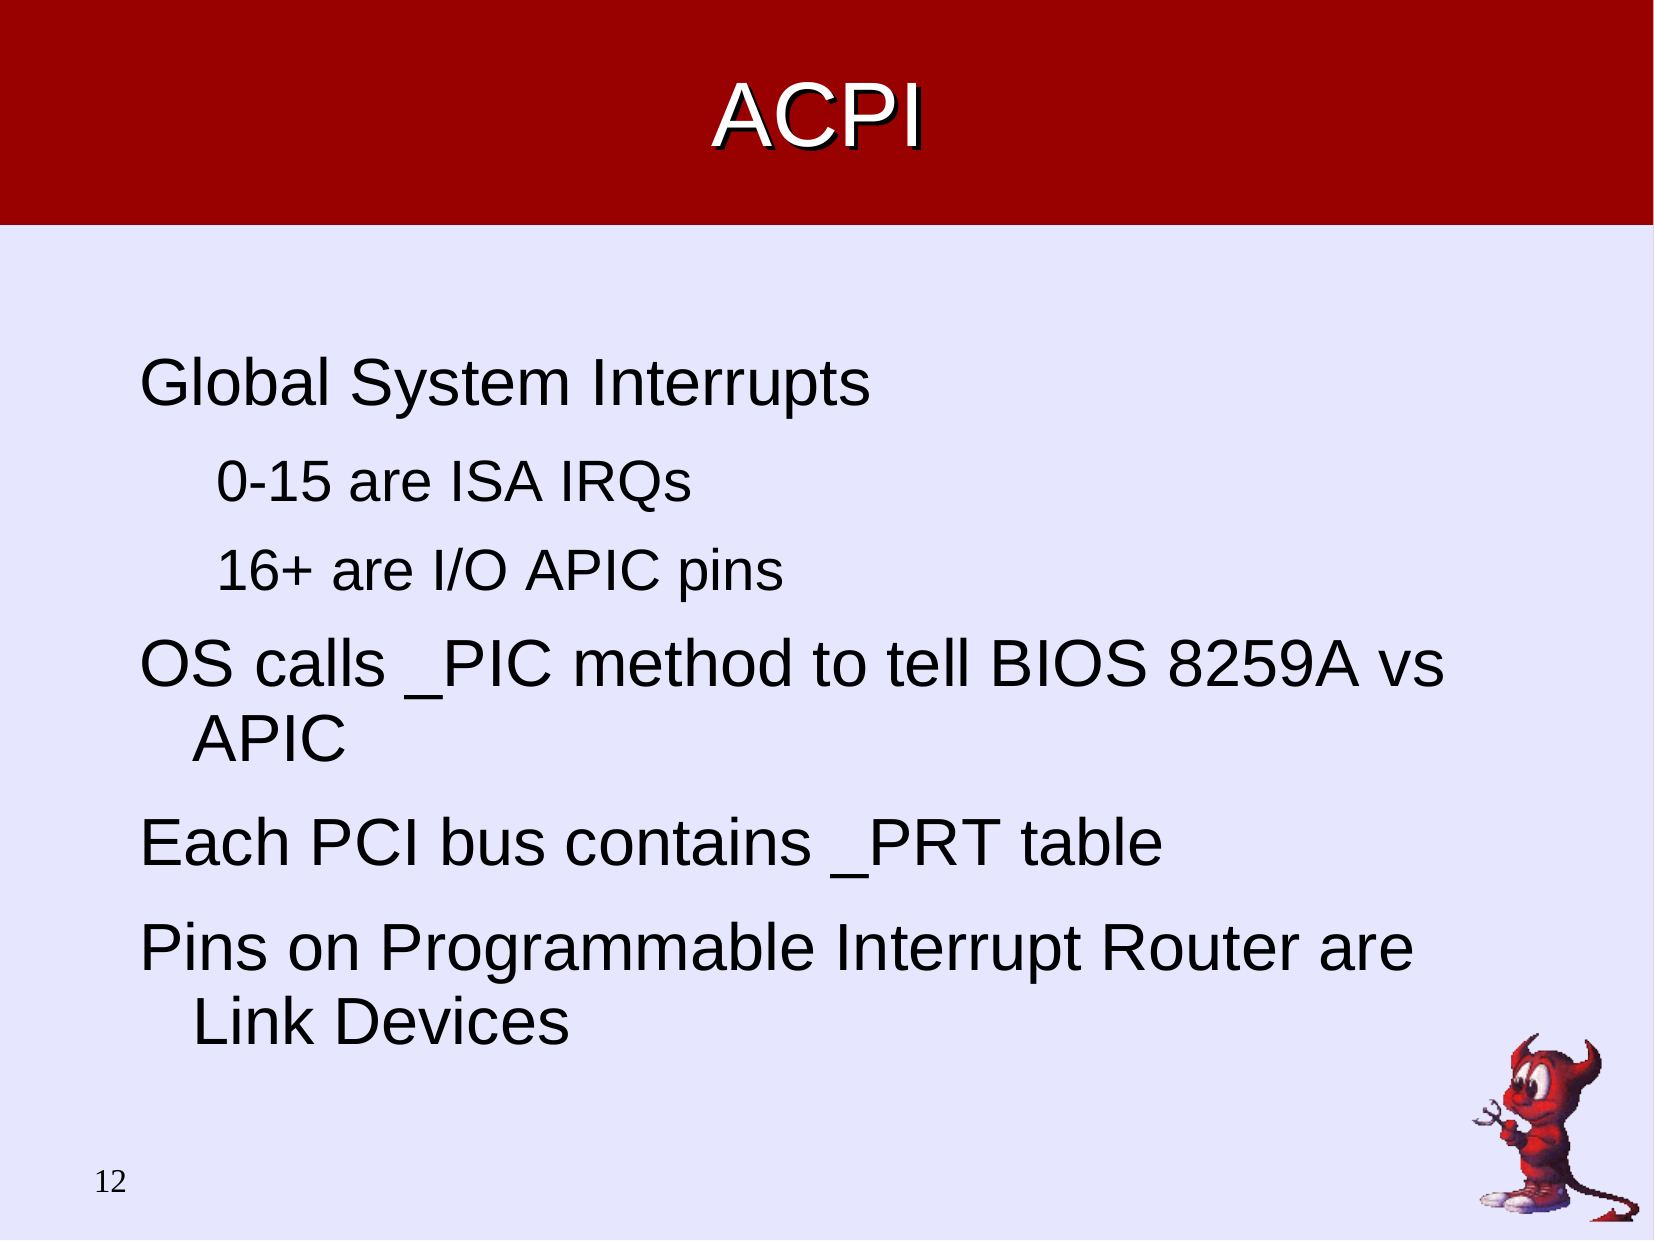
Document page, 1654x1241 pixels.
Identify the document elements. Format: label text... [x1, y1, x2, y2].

title ACPI [112, 11, 1525, 219]
picture [1464, 1030, 1643, 1227]
list Global System Interrupts 0-15 are ISA IRQs 16+ are I/O APIC pins OS calls _PIC method to tell BIOS 8259A vs APIC Each PCI bus contains _PRT table Pins on Programmable Interrupt Router are Link Devices [121, 344, 1534, 1127]
